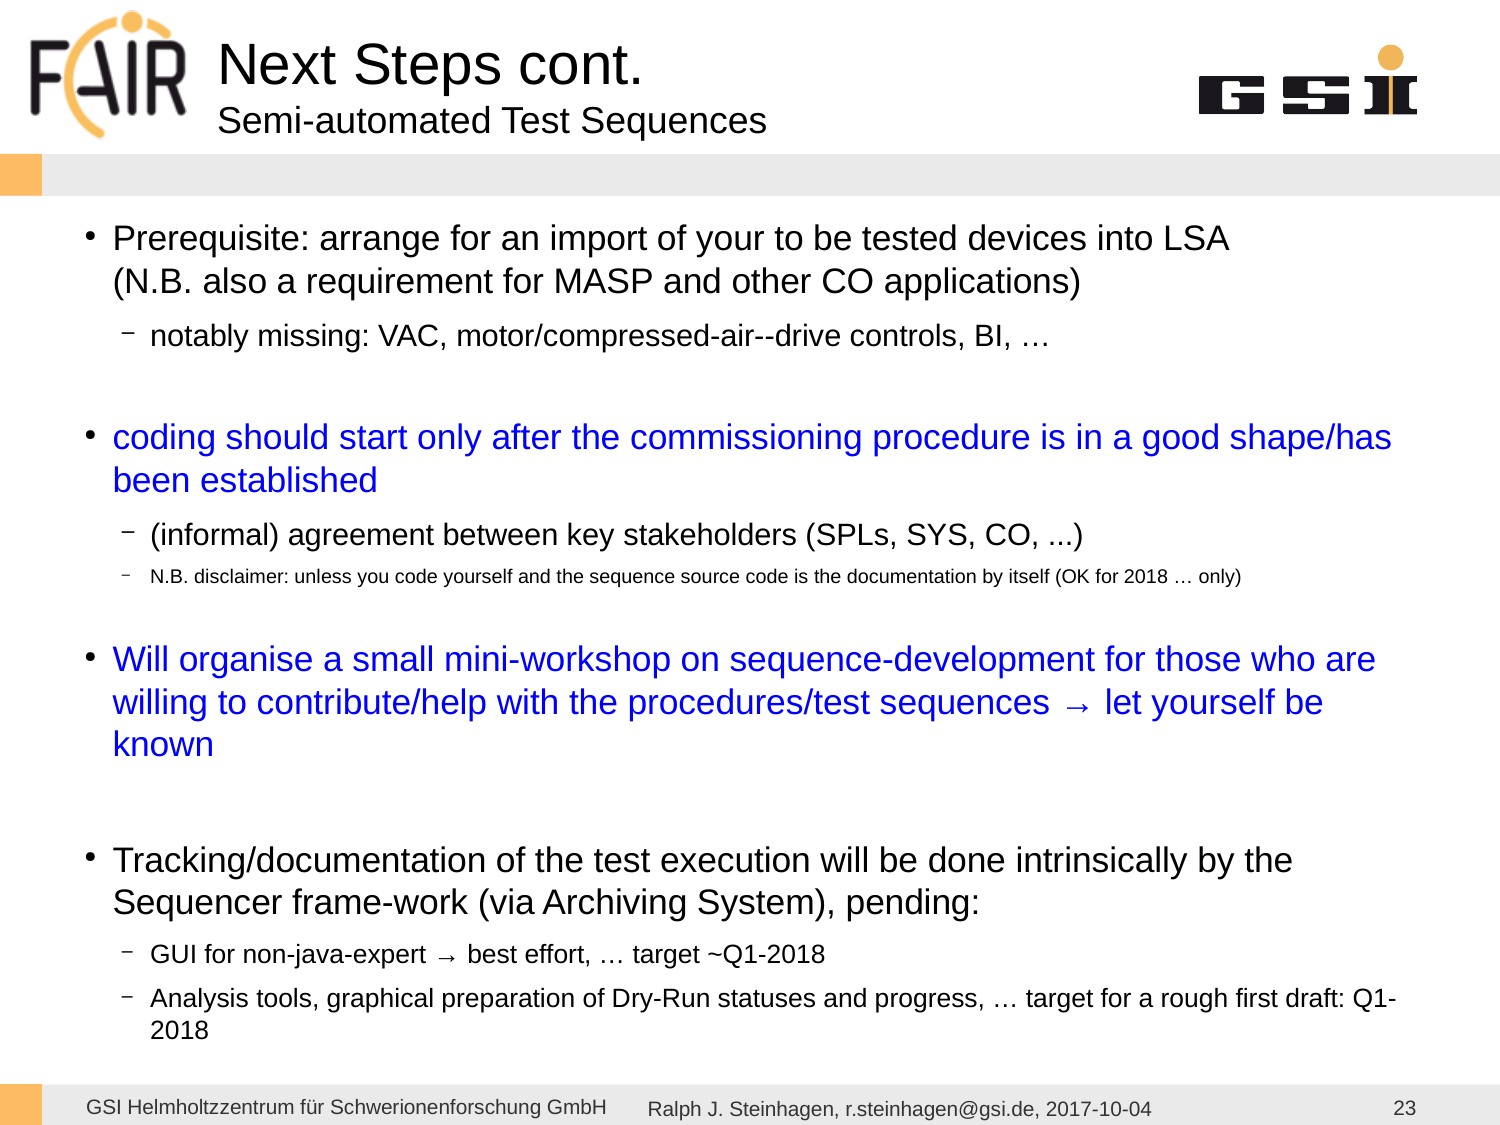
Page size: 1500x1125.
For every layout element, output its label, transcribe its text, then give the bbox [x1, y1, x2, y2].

picture [30, 9, 187, 141]
title Next Steps cont. Semi-automated Test Sequences [217, 20, 1180, 147]
picture [1197, 42, 1419, 117]
list Prerequisite: arrange for an import of your to be tested devices into LSA (N.B. also a requirement for MASP and other CO applications) notably missing: VAC, motor/compressed-air--drive controls, BI, … coding should start only after the commissioning procedure is in a good shape/has been established (informal) agreement between key stakeholders (SPLs, SYS, CO, ...) N.B. disclaimer: unless you code yourself and the sequence source code is the documentation by itself (OK for 2018 … only) Will organise a small mini-workshop on sequence-development for those who are willing to contribute/help with the procedures/test sequences → let yourself be known Tracking/documentation of the test execution will be done intrinsically by the Sequencer frame-work (via Archiving System), pending: GUI for non-java-expert → best effort, … target ~Q1-2018 Analysis tools, graphical preparation of Dry-Run statuses and progress, … target for a rough first draft: Q1-2018 [75, 215, 1425, 1053]
